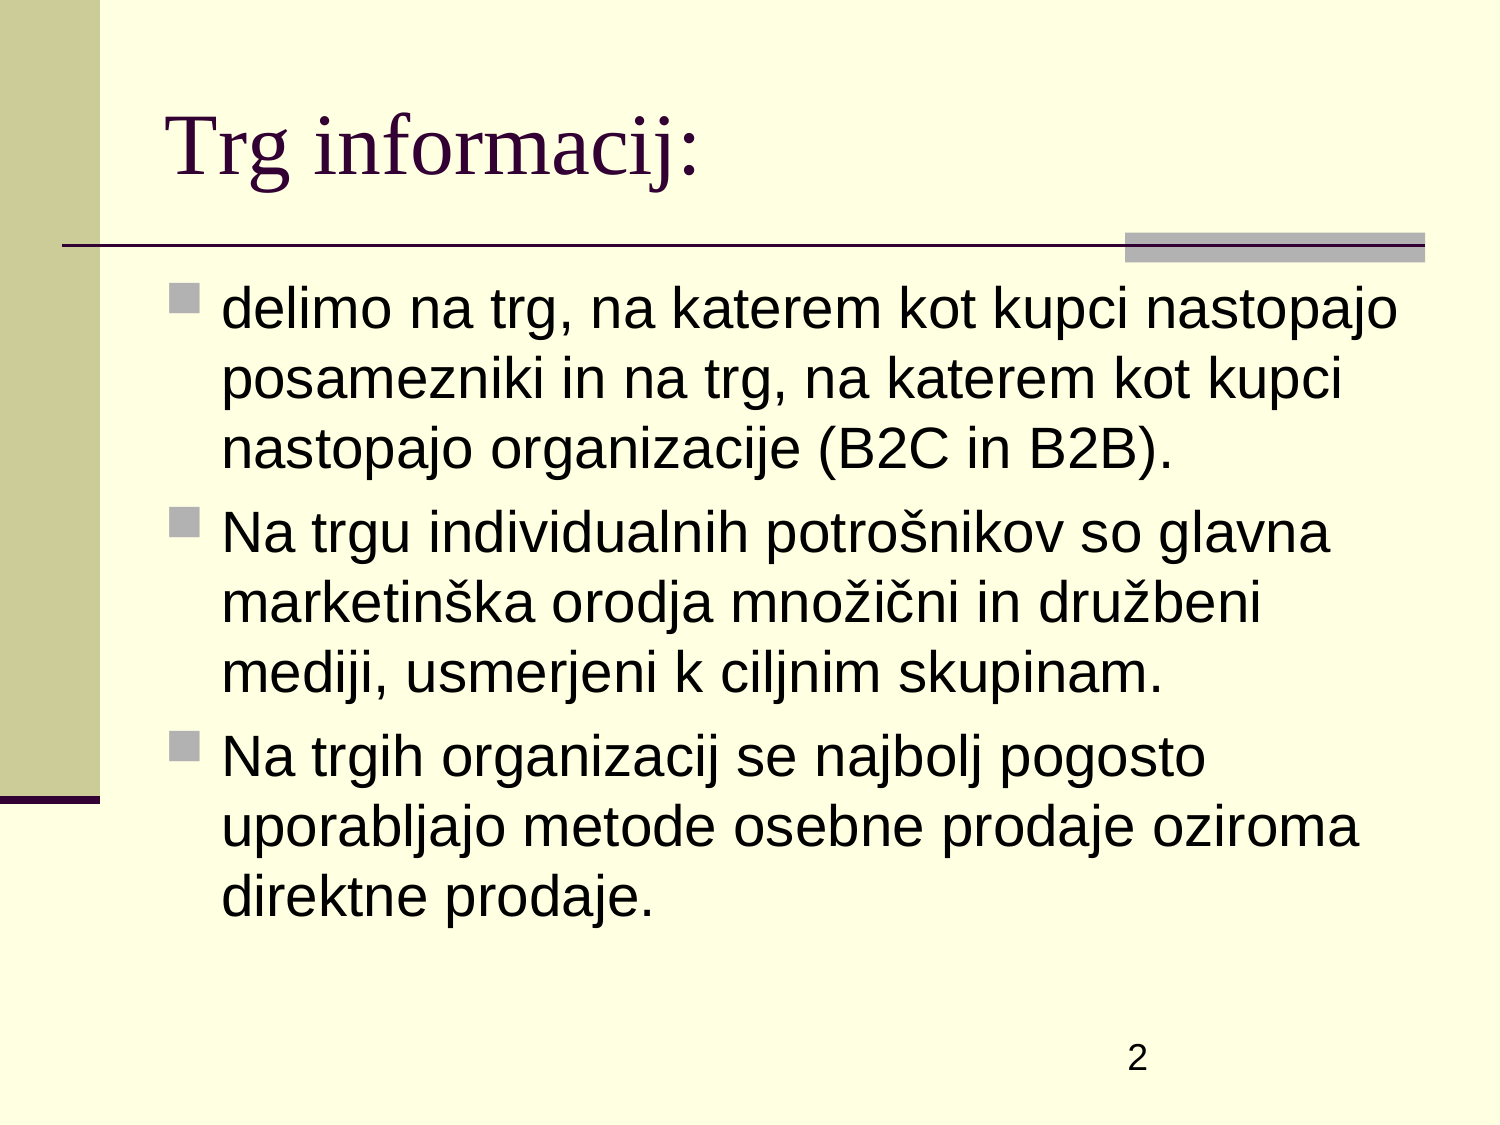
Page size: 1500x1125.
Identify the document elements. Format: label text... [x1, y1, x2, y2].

list delimo na trg, na katerem kot kupci nastopajo posamezniki in na trg, na katerem kot kupci nastopajo organizacije (B2C in B2B). Na trgu individualnih potrošnikov so glavna marketinška orodja množični in družbeni mediji, usmerjeni k ciljnim skupinam. Na trgih organizacij se najbolj pogosto uporabljajo metode osebne prodaje oziroma direktne prodaje. [150, 262, 1426, 1006]
title Trg informacij: [150, 45, 1426, 234]
